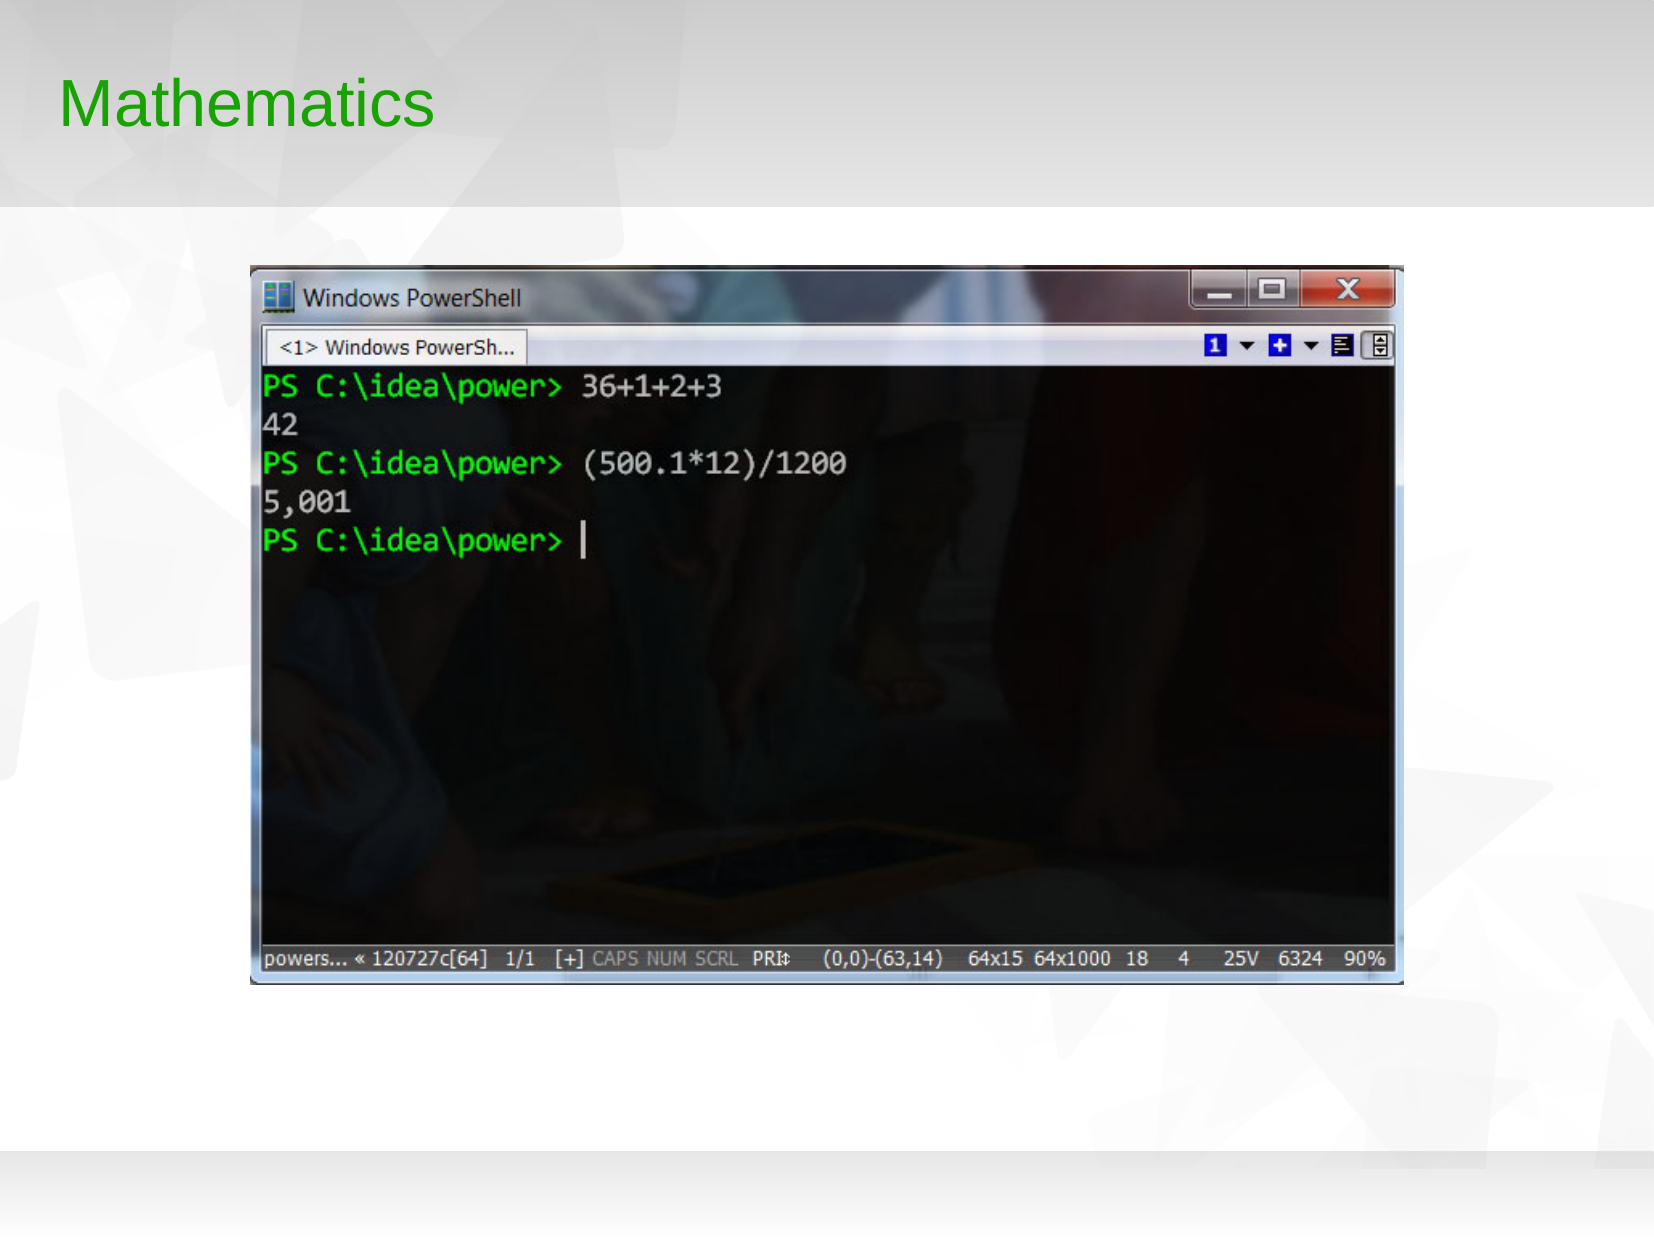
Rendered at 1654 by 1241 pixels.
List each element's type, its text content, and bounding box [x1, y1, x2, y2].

title Mathematics [59, 29, 1595, 178]
picture [0, 0, 1654, 1169]
